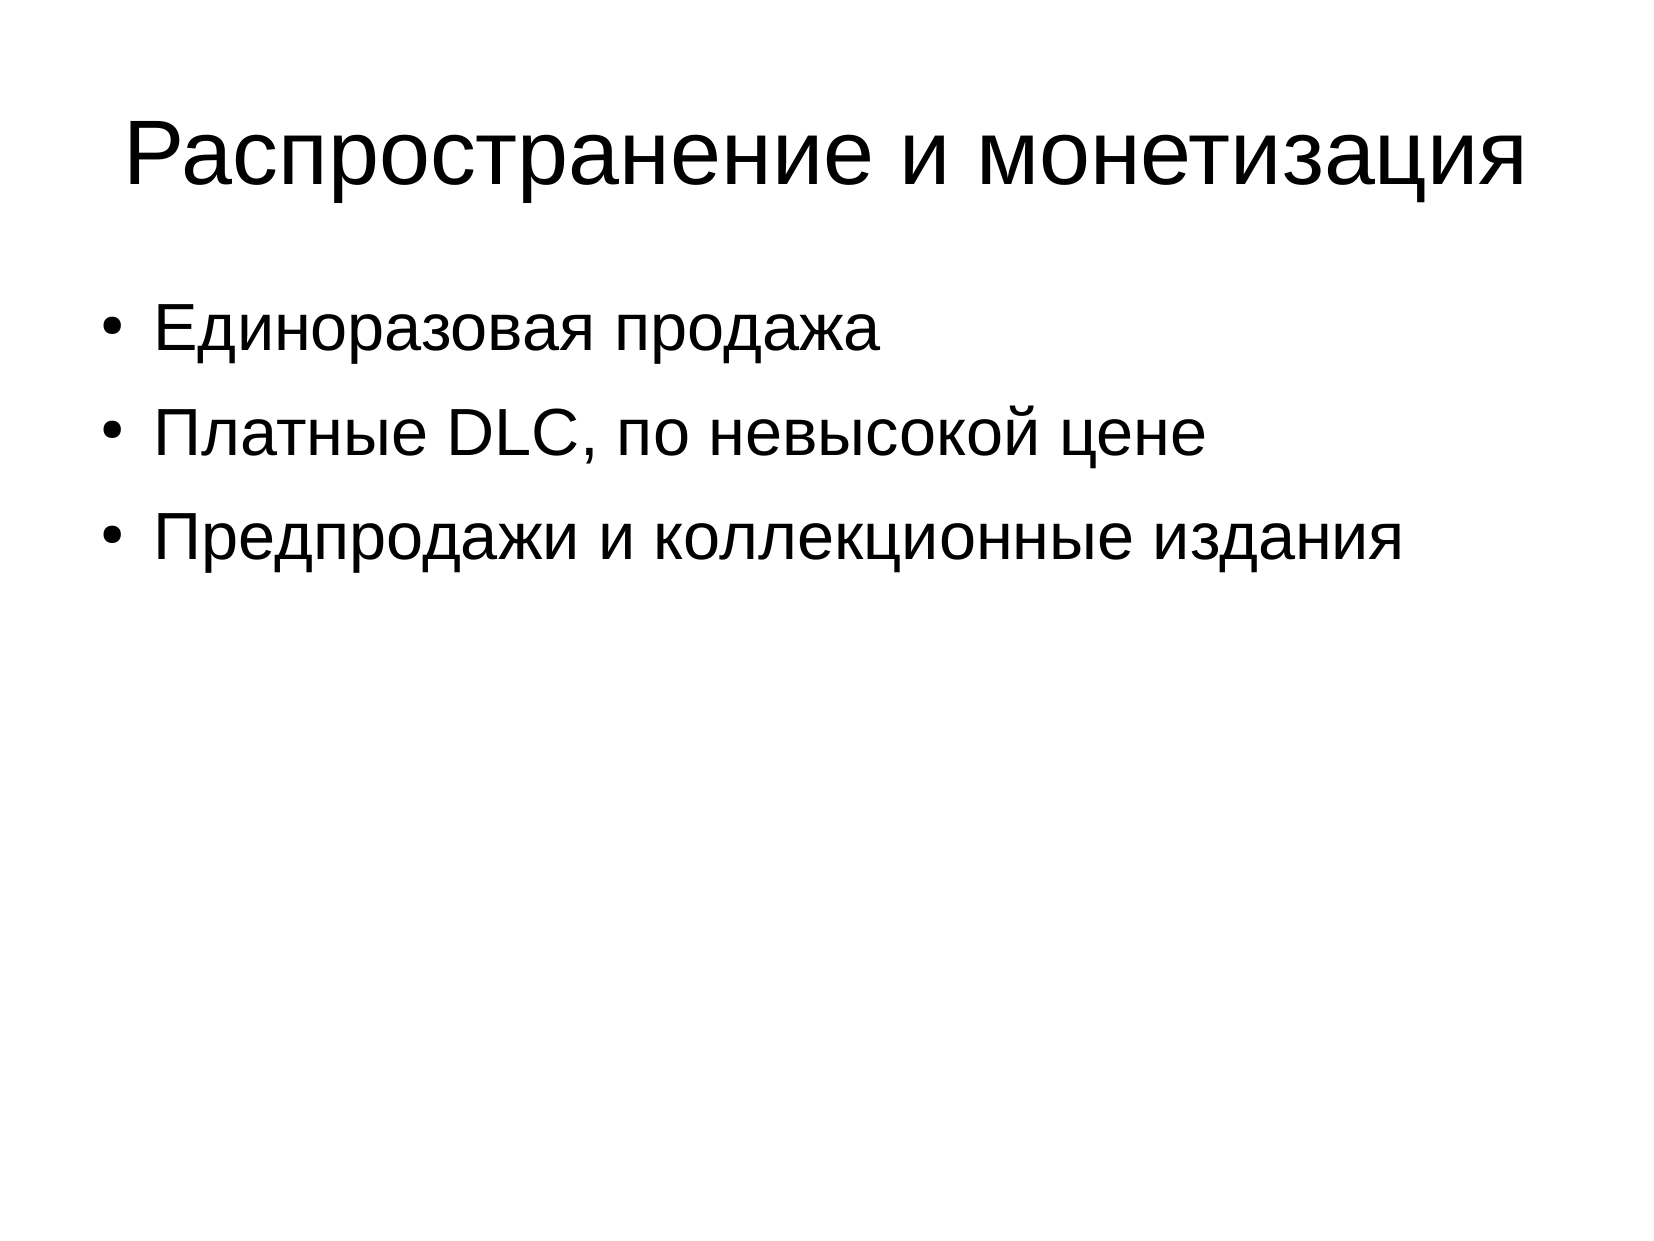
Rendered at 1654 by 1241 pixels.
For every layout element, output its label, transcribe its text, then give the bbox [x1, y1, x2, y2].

list Единоразовая продажа Платные DLC, по невысокой цене Предпродажи и коллекционные издания [82, 290, 1571, 1109]
title Распространение и монетизация [82, 49, 1571, 257]
